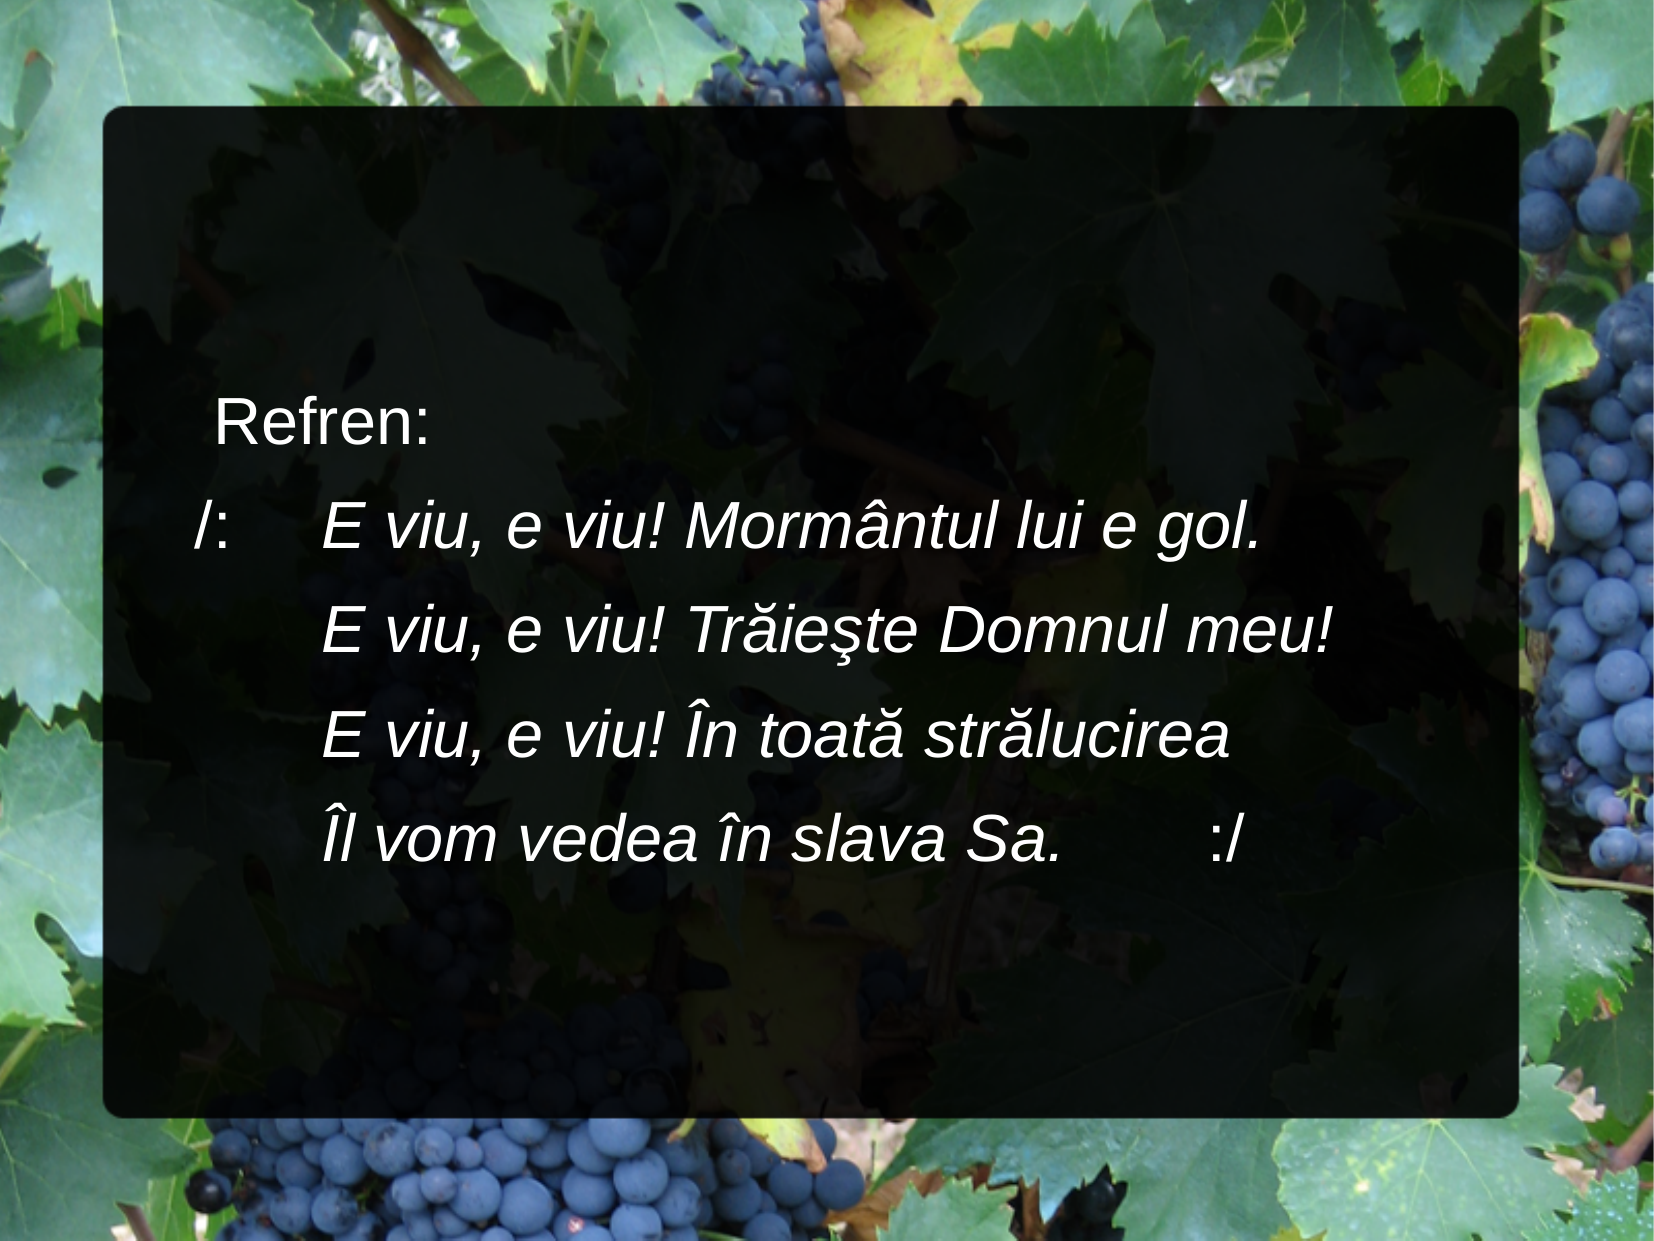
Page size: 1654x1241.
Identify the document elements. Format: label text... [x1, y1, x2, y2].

list Refren: /: E viu, e viu! Mormântul lui e gol. E viu, e viu! Trăieşte Domnul meu! E viu, e viu! În toată strălucirea Îl vom vedea în slava Sa. :/ [177, 383, 1477, 876]
picture [0, 0, 1654, 1241]
